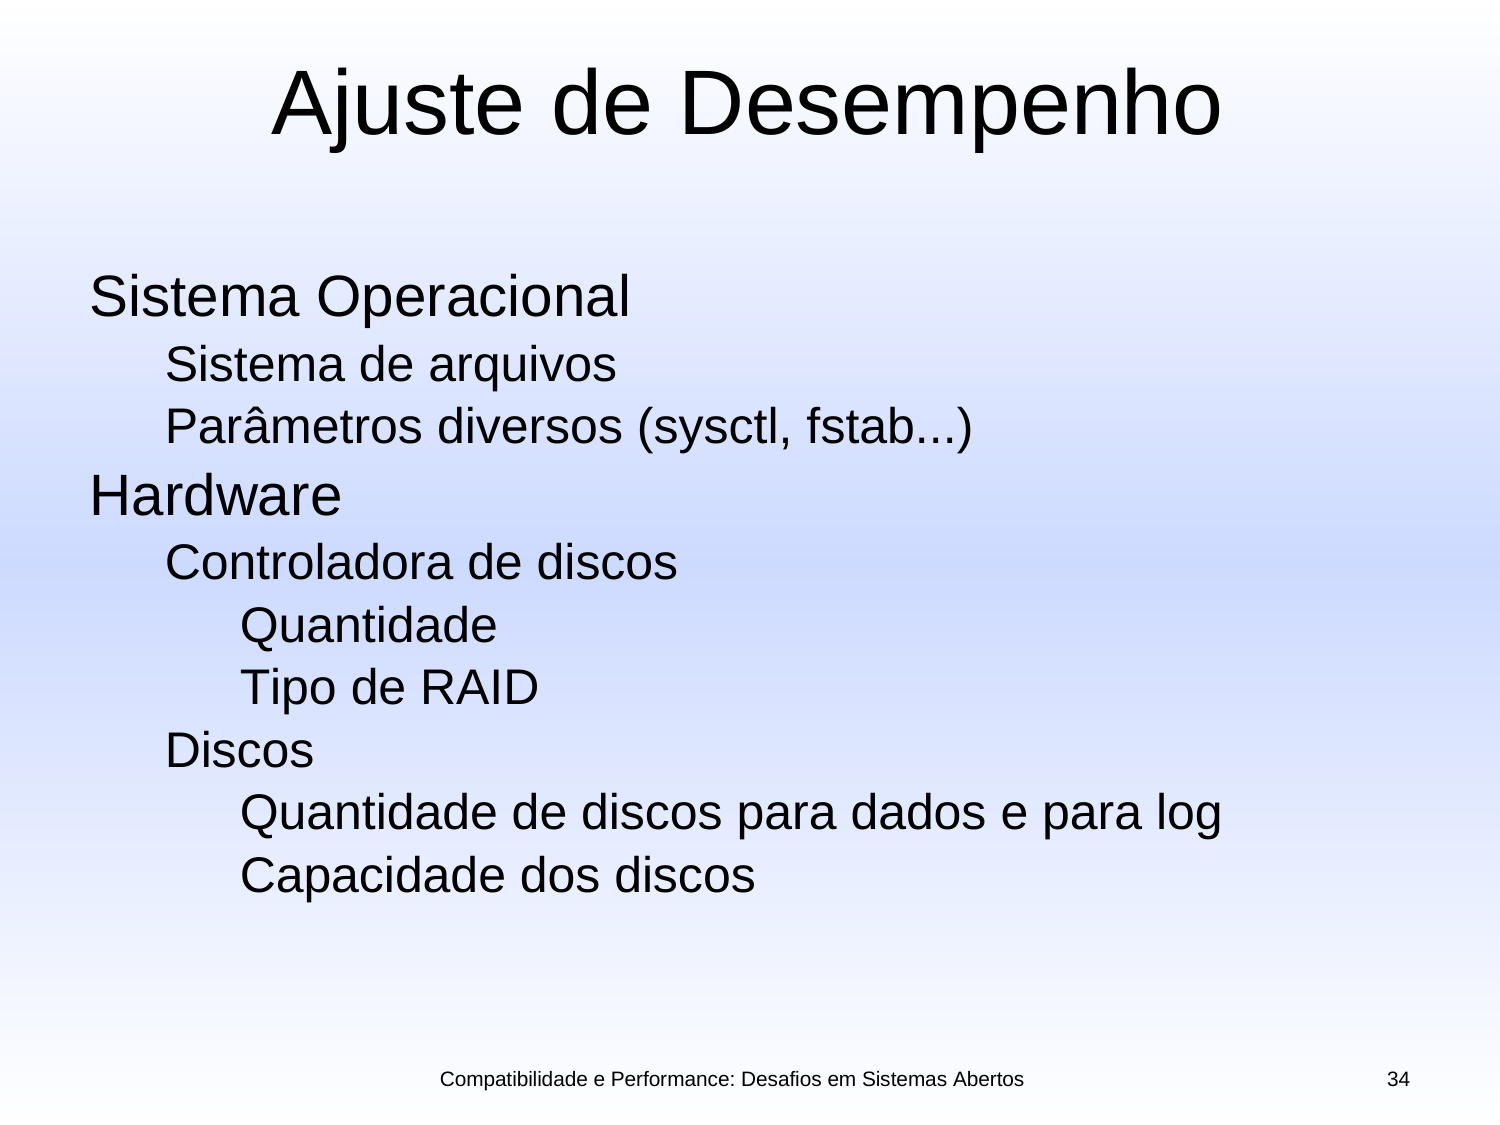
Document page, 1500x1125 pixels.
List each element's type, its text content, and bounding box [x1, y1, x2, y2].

list Sistema Operacional Sistema de arquivos Parâmetros diversos (sysctl, fstab...) Hardware Controladora de discos Quantidade Tipo de RAID Discos Quantidade de discos para dados e para log Capacidade dos discos [75, 262, 1426, 1006]
title Ajuste de Desempenho [15, 8, 1482, 197]
